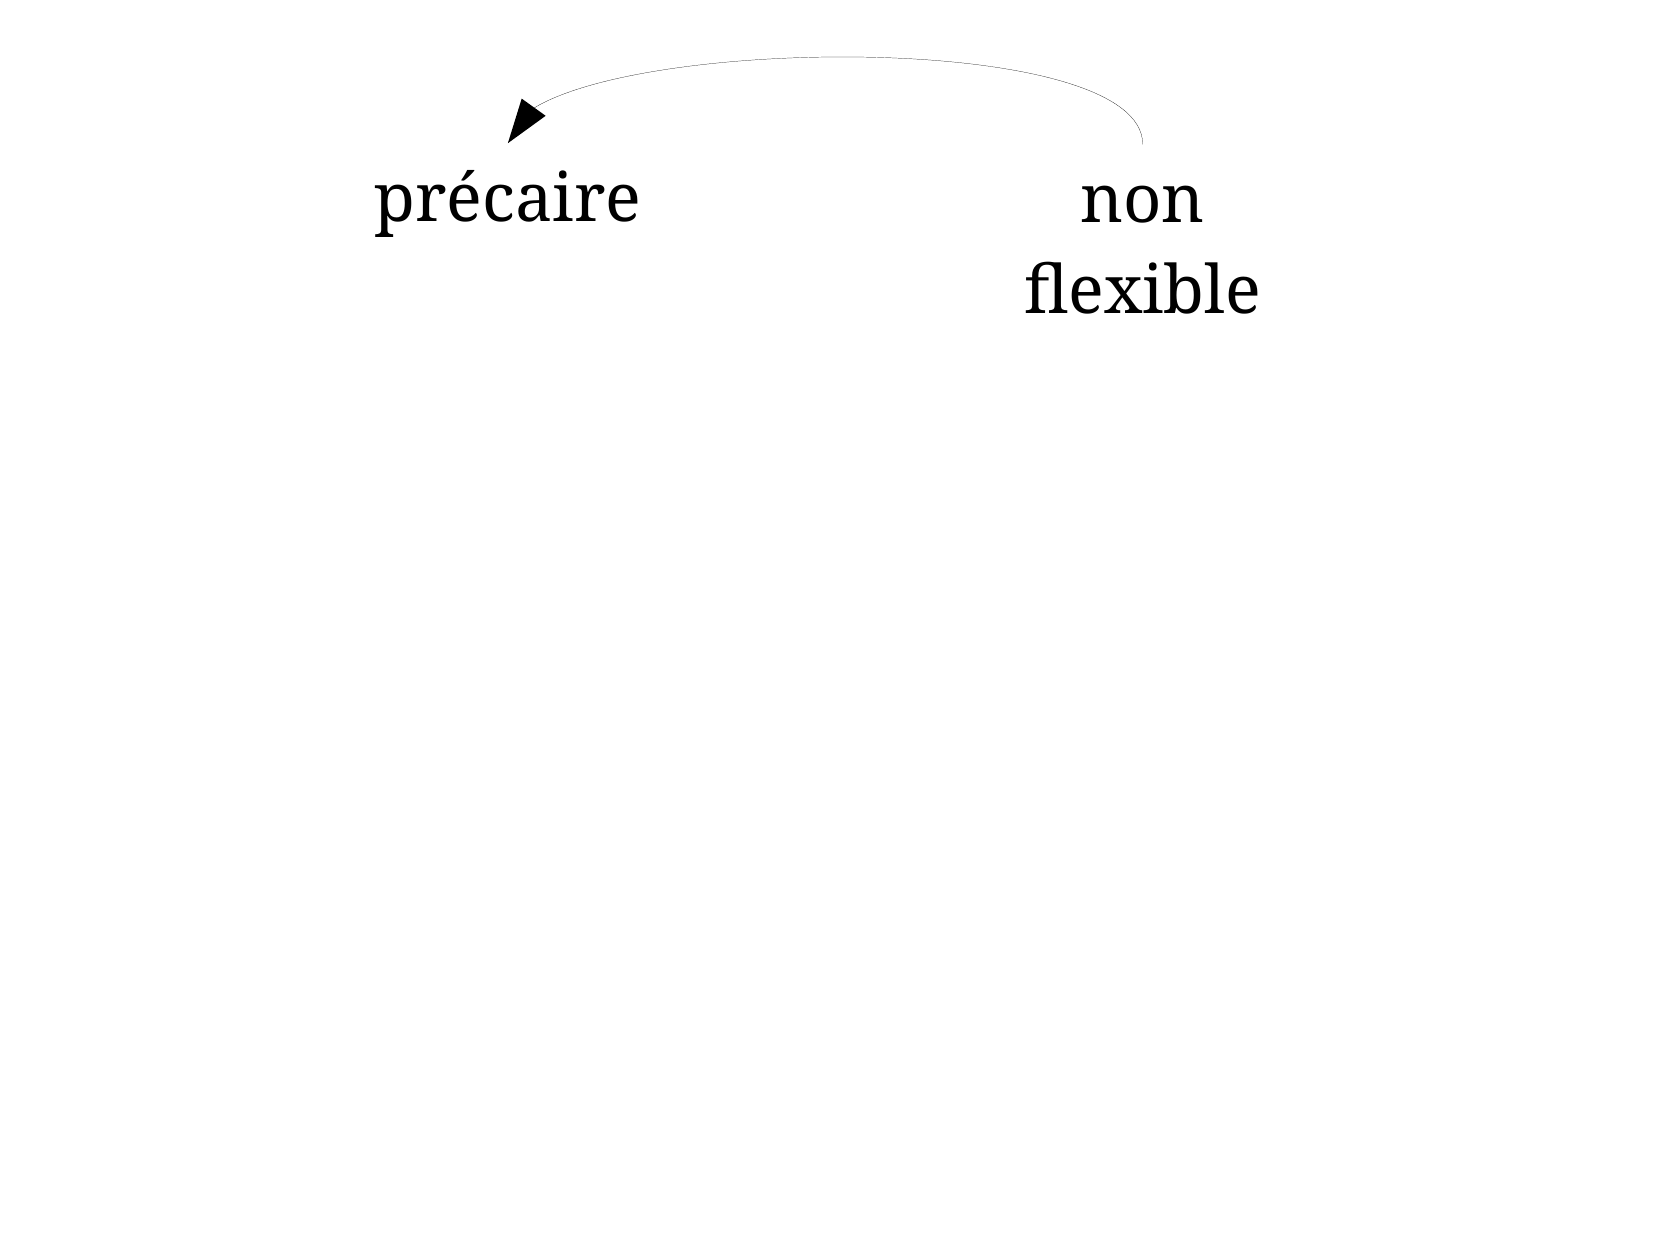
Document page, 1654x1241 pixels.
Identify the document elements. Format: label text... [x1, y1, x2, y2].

text_box non flexible [953, 144, 1332, 250]
text_box précaire [301, 143, 715, 249]
